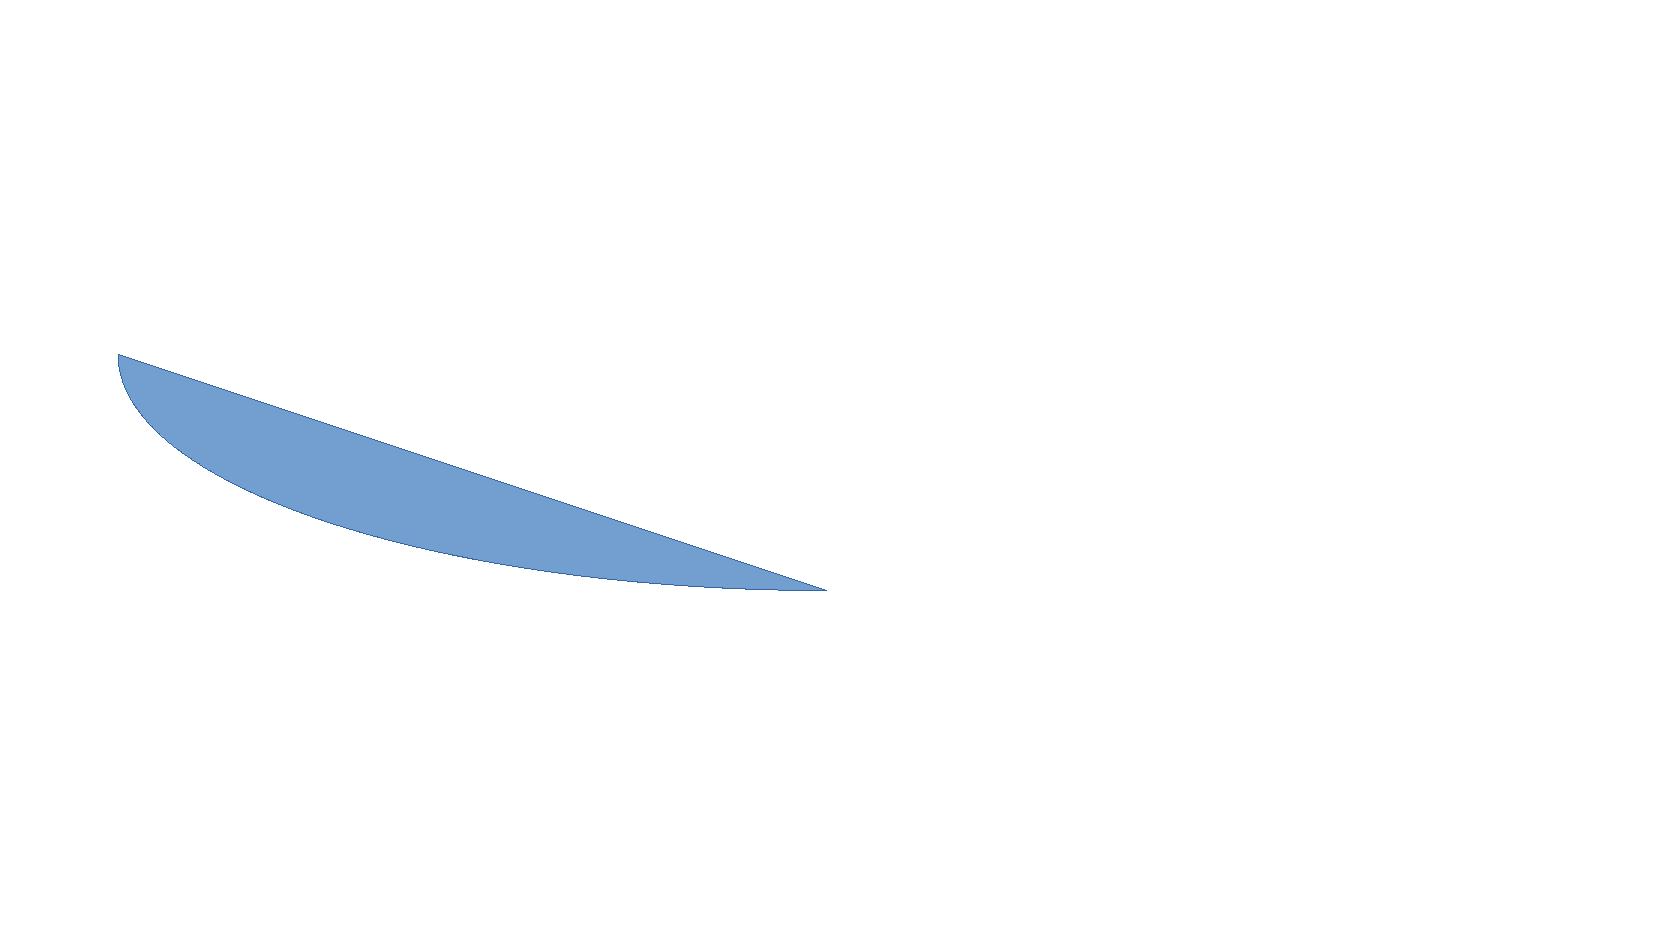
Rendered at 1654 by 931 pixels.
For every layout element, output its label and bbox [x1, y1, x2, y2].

text_box [118, 354, 827, 591]
